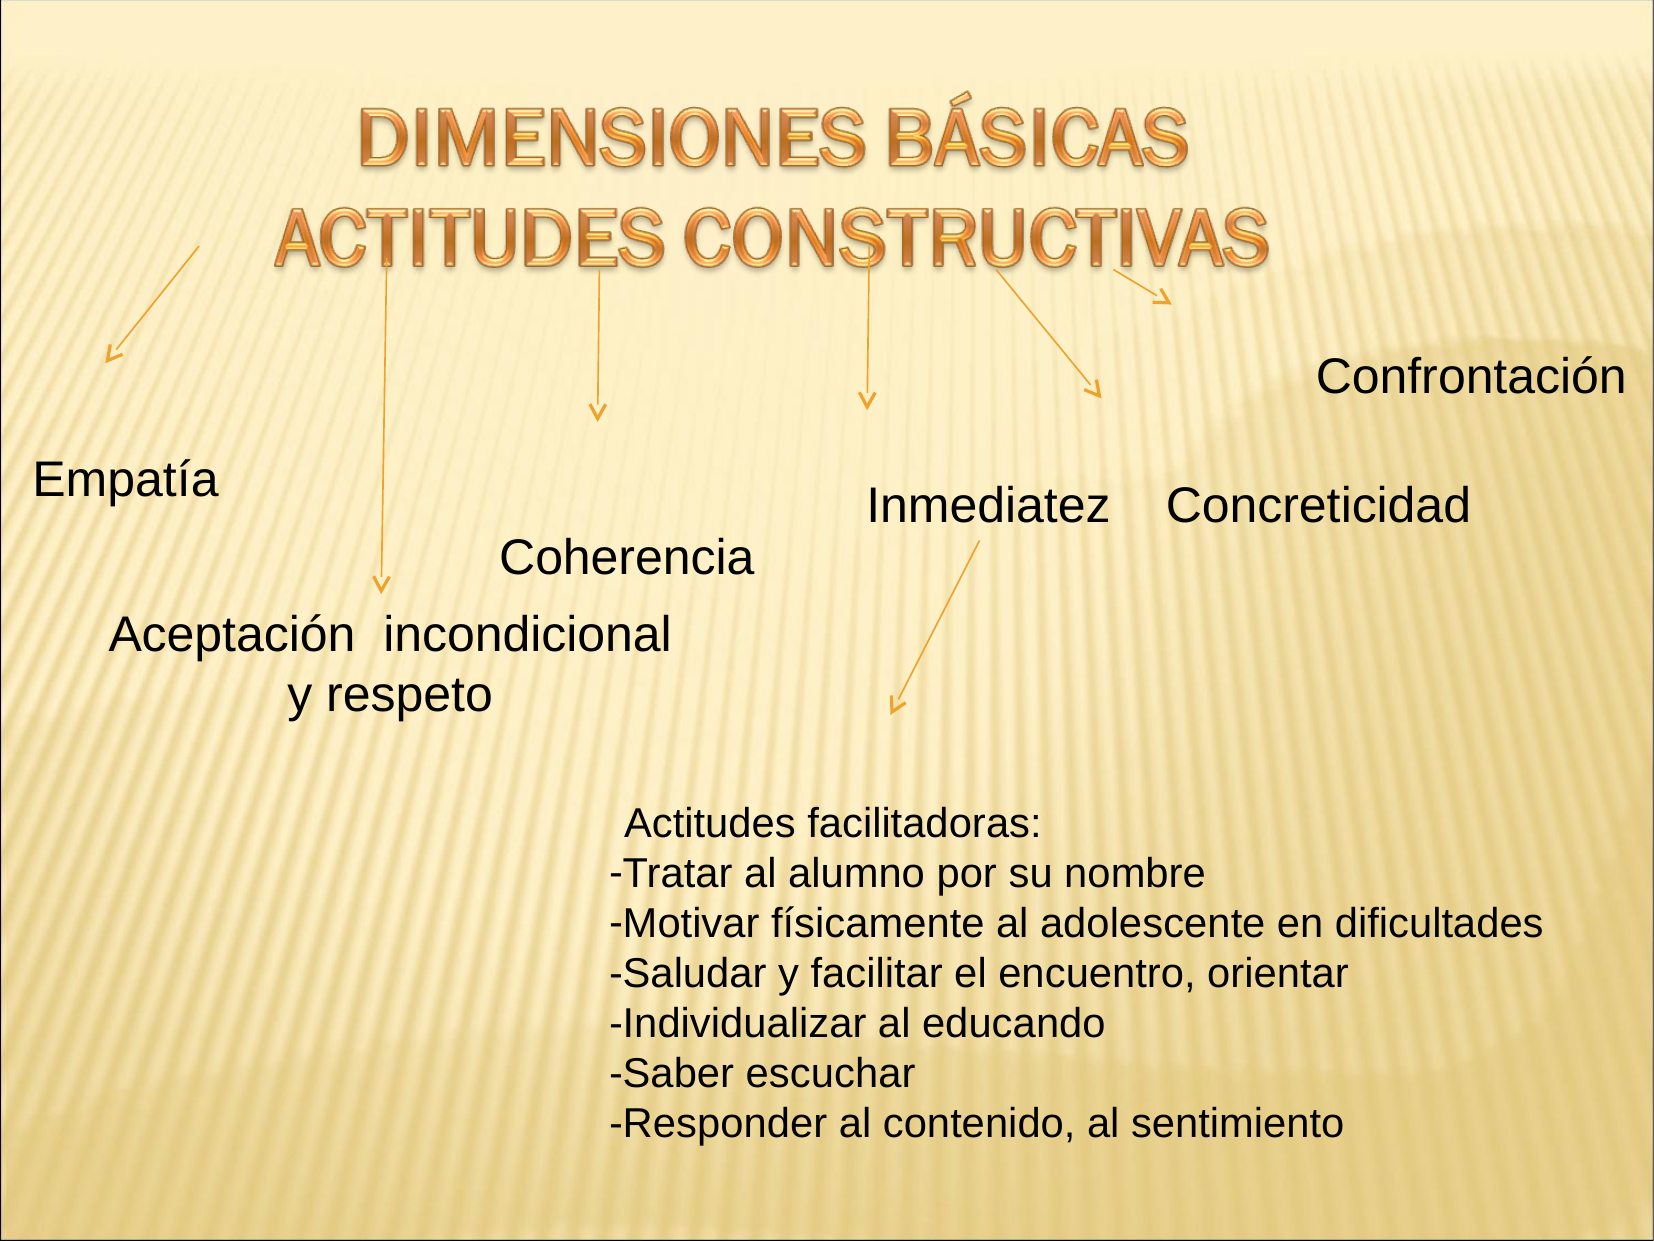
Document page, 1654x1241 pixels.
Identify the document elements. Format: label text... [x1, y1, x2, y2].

text_box Aceptación incondicional y respeto [75, 594, 687, 730]
text_box Empatía [0, 439, 234, 515]
text_box Actitudes facilitadoras: Tratar al alumno por su nombre Motivar físicamente al adolescente en dificultades Saludar y facilitar el encuentro, orientar Individualizar al educando Saber escuchar Responder al contenido, al sentimiento [594, 788, 1560, 1154]
text_box Confrontación [1283, 335, 1642, 412]
text_box Inmediatez [833, 465, 1126, 541]
text_box Coherencia [466, 516, 770, 593]
text_box Concreticidad [1133, 465, 1487, 541]
picture [0, 0, 1654, 1241]
